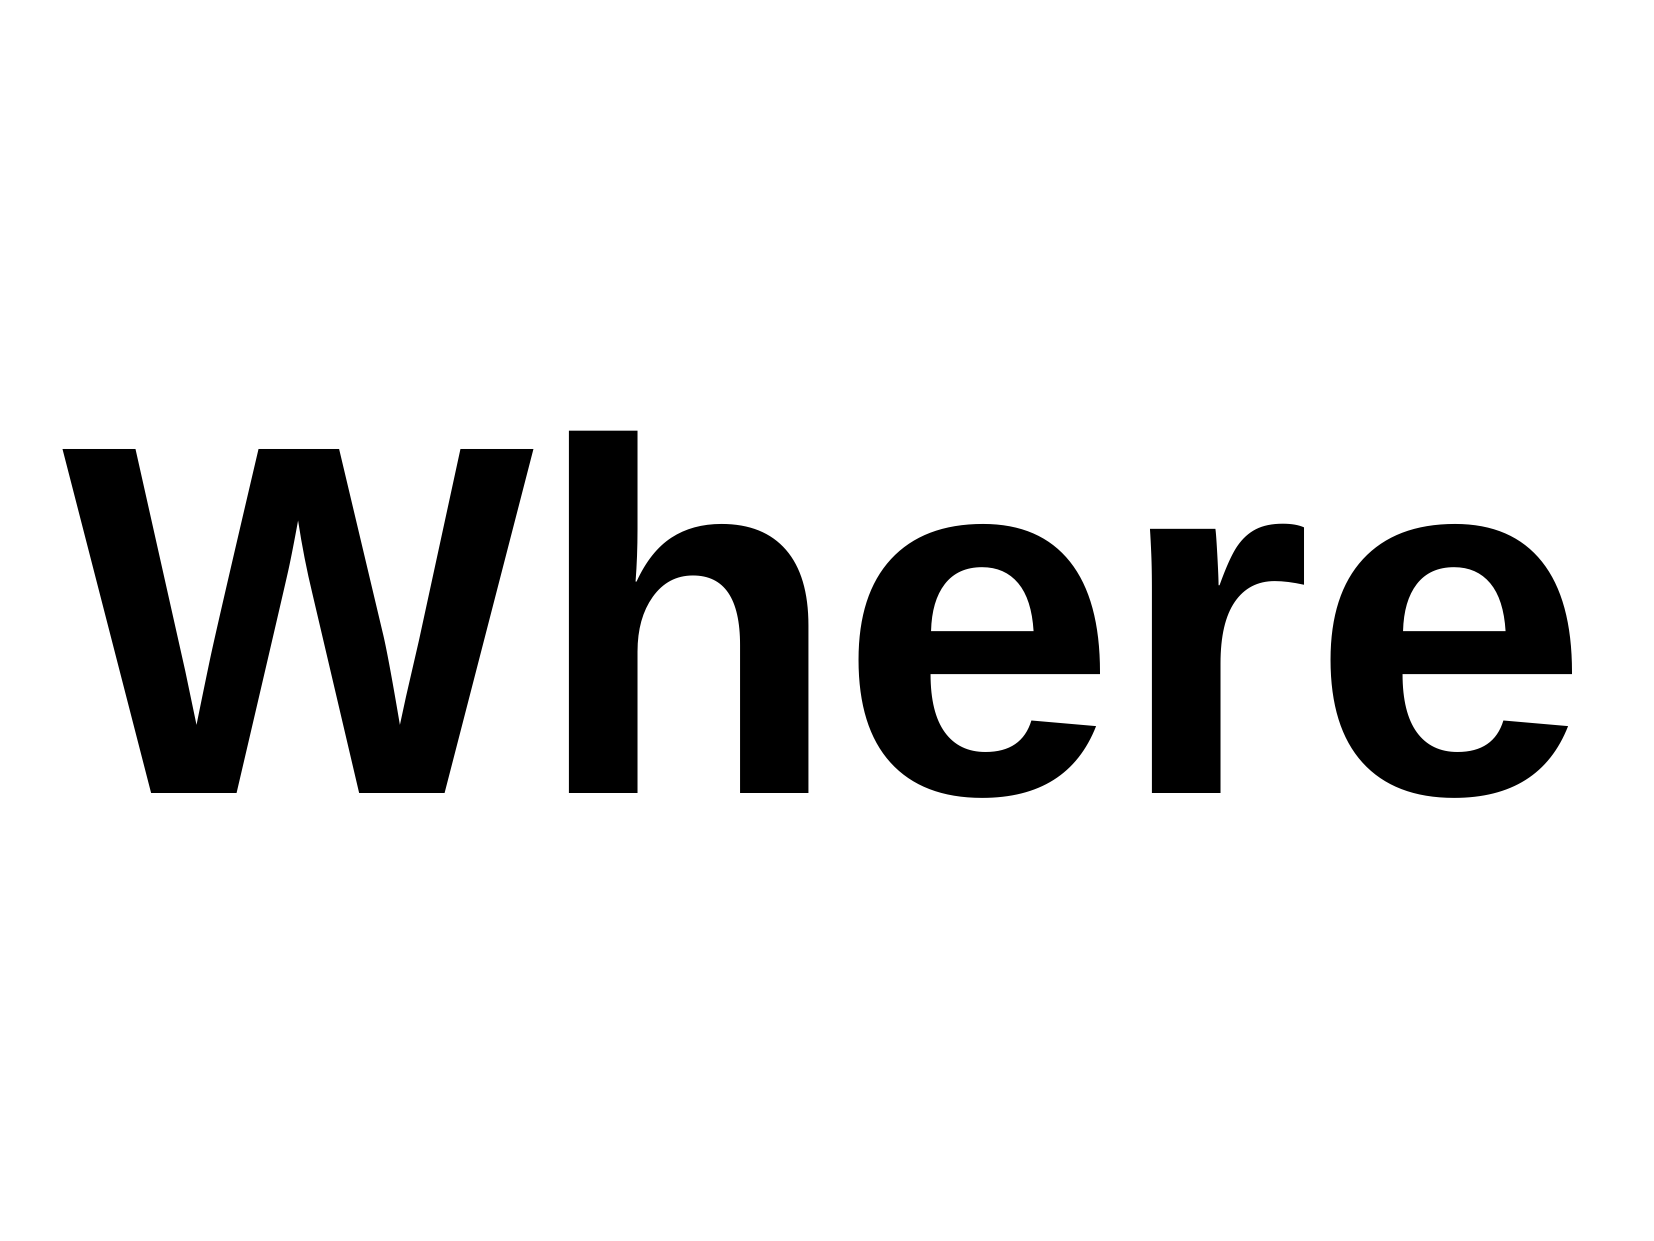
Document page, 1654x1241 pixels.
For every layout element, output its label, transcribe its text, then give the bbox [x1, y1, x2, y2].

text_box Where [47, 333, 1606, 907]
